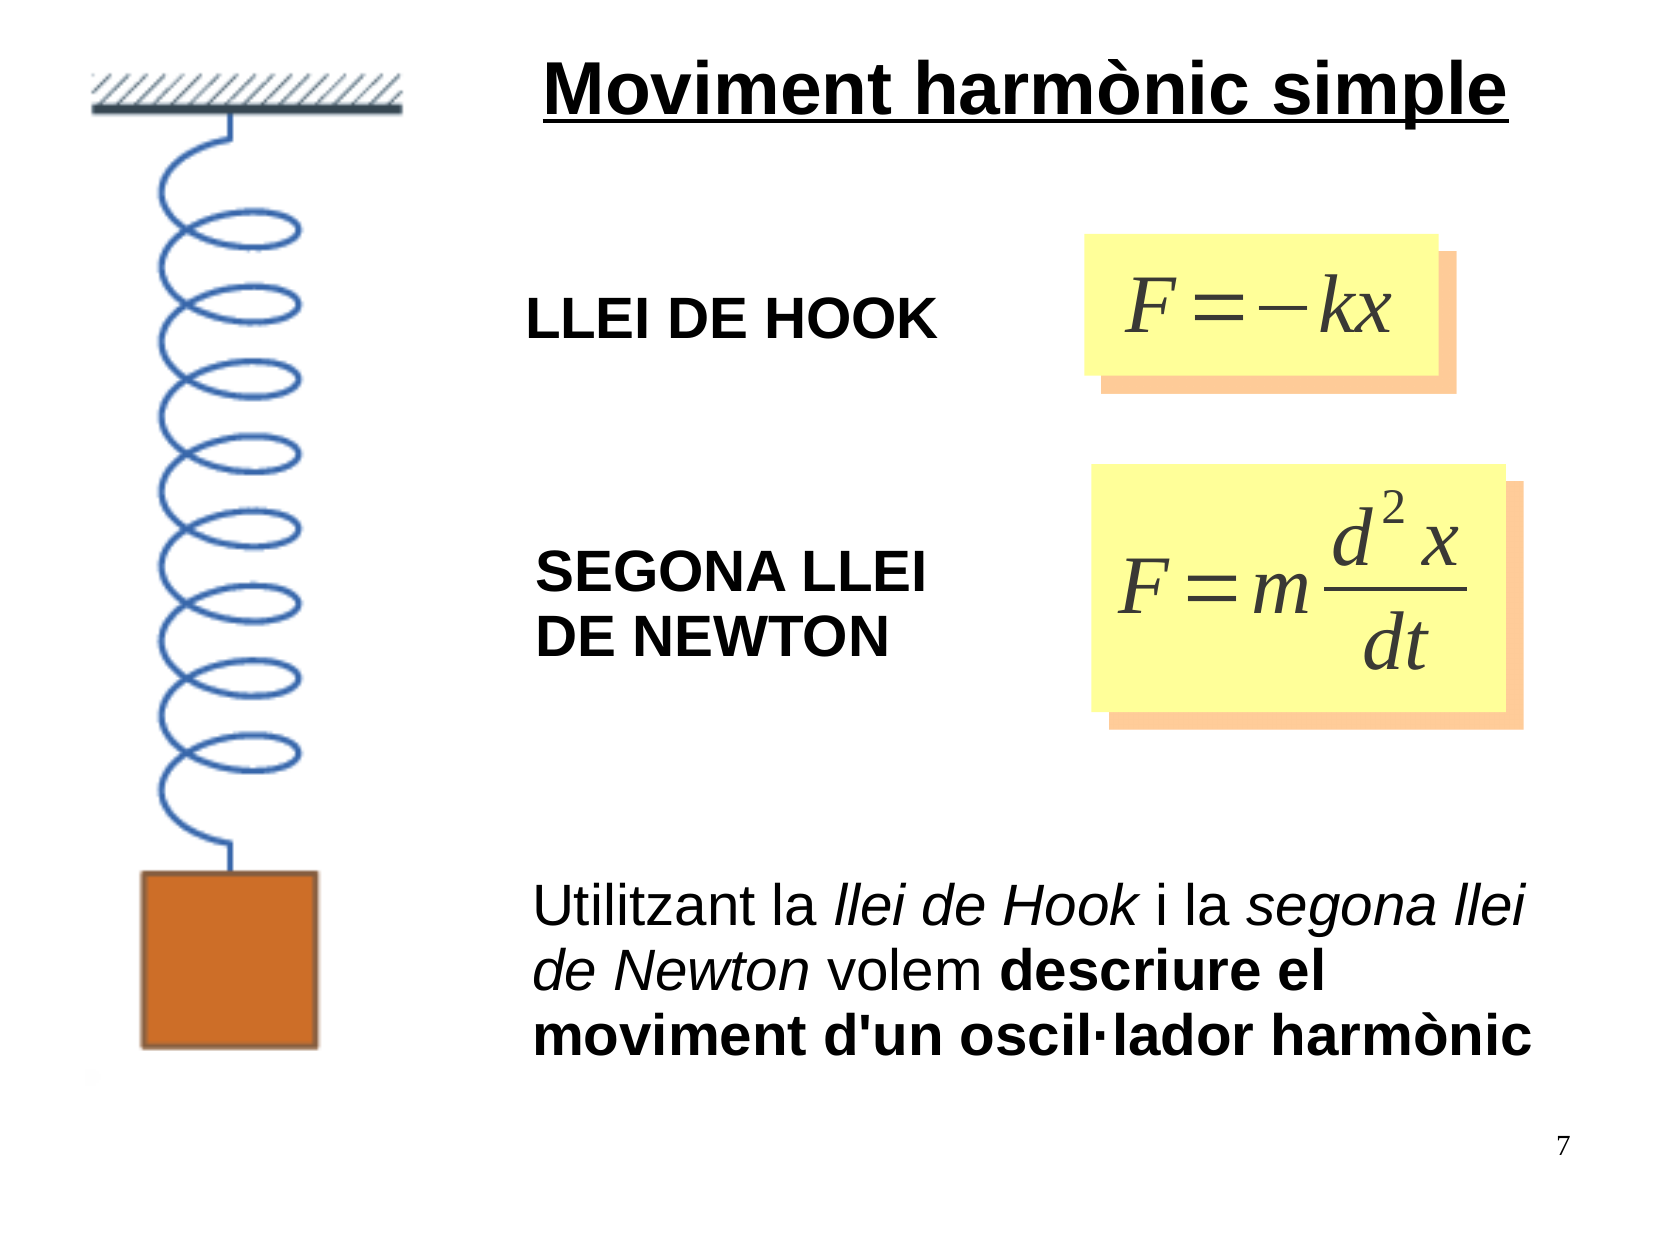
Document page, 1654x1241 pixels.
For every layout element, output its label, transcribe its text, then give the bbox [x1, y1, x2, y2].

text_box SEGONA LLEI DE NEWTON [520, 531, 1021, 677]
chart [1106, 479, 1478, 688]
text_box Utilitzant la llei de Hook i la segona llei de Newton volem descriure el moviment d'un oscil·lador harmònic [517, 865, 1556, 1075]
chart [1112, 258, 1398, 351]
picture [84, 66, 412, 1088]
text_box [1084, 233, 1439, 376]
text_box [1091, 464, 1506, 713]
text_box Moviment harmònic simple [527, 39, 1552, 139]
text_box LLEI DE HOOK [510, 278, 986, 358]
